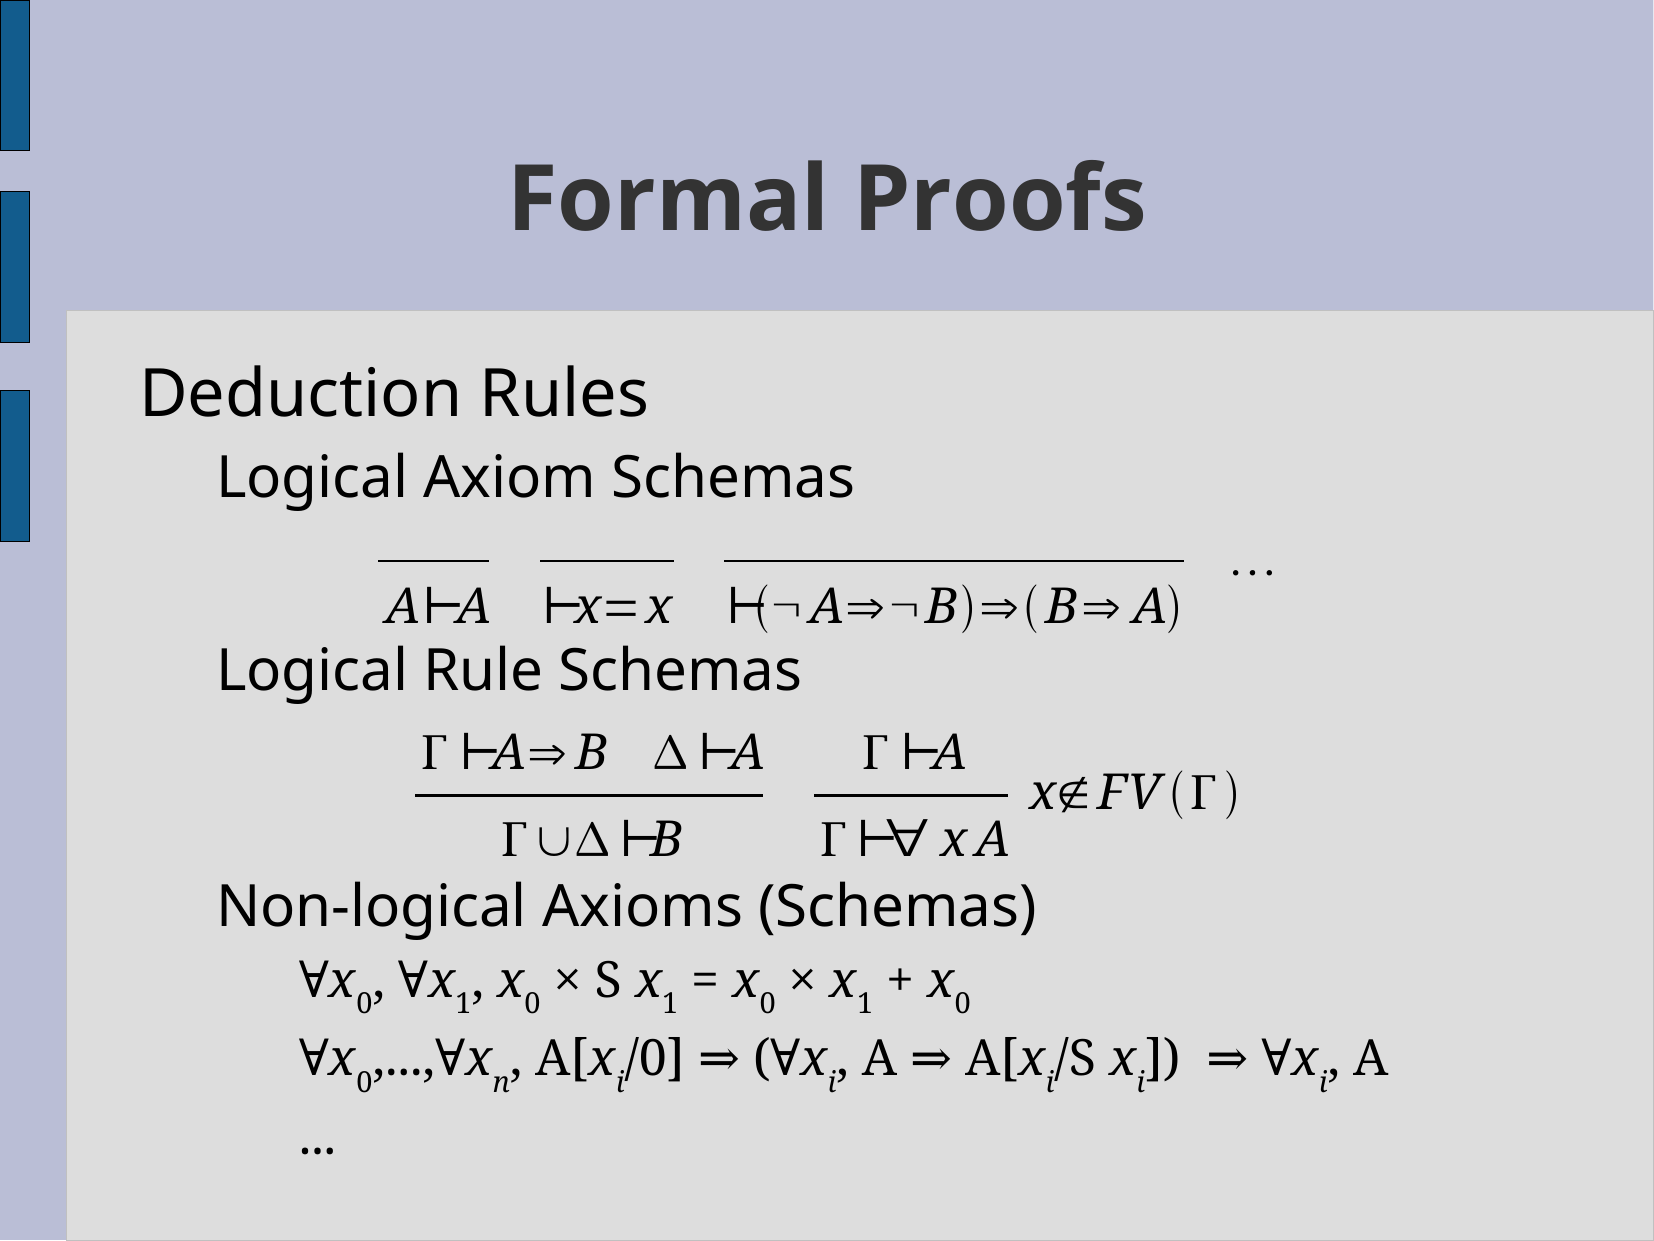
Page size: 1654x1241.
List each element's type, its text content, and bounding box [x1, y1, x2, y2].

title Formal Proofs [121, 91, 1534, 299]
list Non-logical Axioms (Schemas) ∀x0, ∀x1, x0 × S x1 = x0 × x1 + x0 ∀x0,...,∀xn, A[xi/0] ⇒ (∀xi, A ⇒ A[xi/S xi]) ⇒ ∀xi, A ... [121, 864, 1534, 1230]
list Logical Rule Schemas [121, 628, 1534, 728]
chart [407, 728, 1247, 864]
list Deduction Rules Logical Axiom Schemas [121, 344, 1534, 563]
chart [369, 475, 1284, 646]
